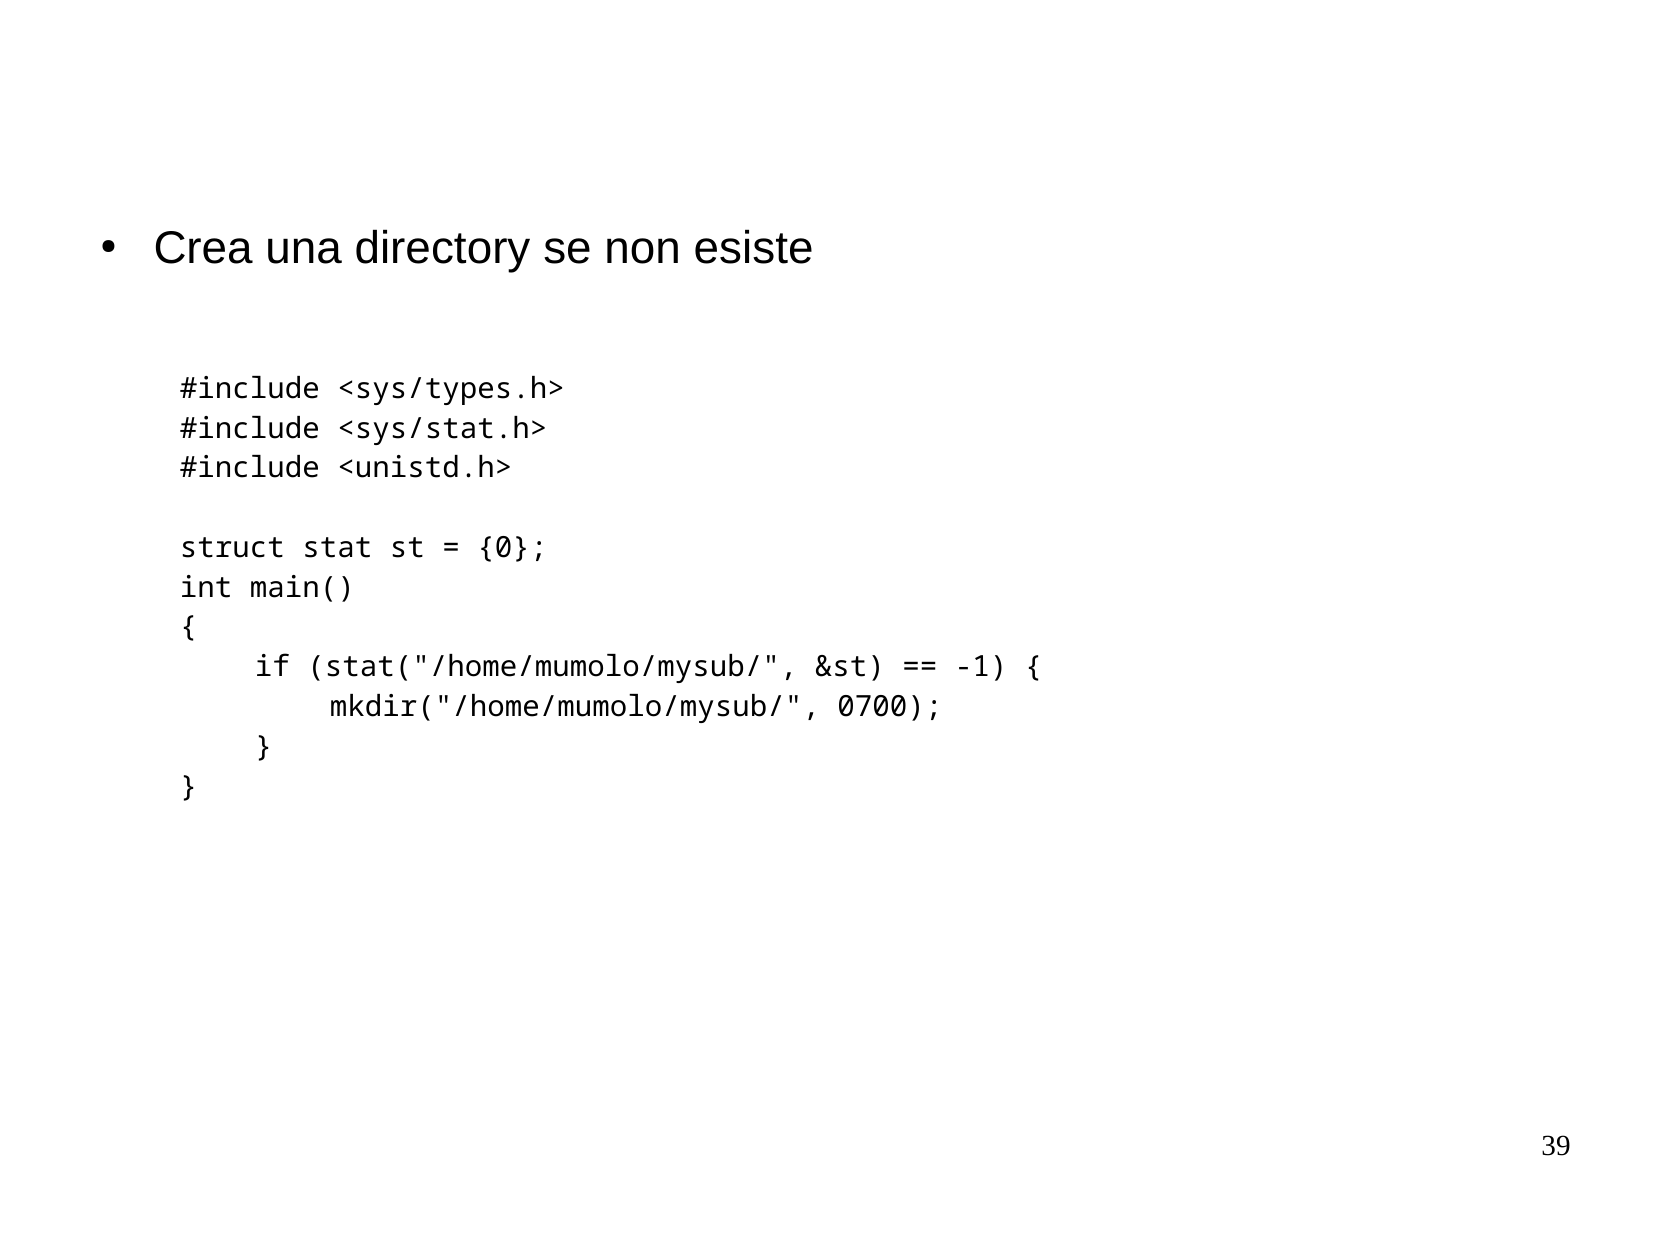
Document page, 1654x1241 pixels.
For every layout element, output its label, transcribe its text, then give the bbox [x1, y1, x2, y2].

text_box #include <sys/types.h> #include <sys/stat.h> #include <unistd.h> struct stat st = {0}; int main() { if (stat("/home/mumolo/mysub/", &st) == -1) { mkdir("/home/mumolo/mysub/", 0700); } } [165, 359, 1291, 749]
list Crea una directory se non esiste [82, 60, 1538, 1141]
